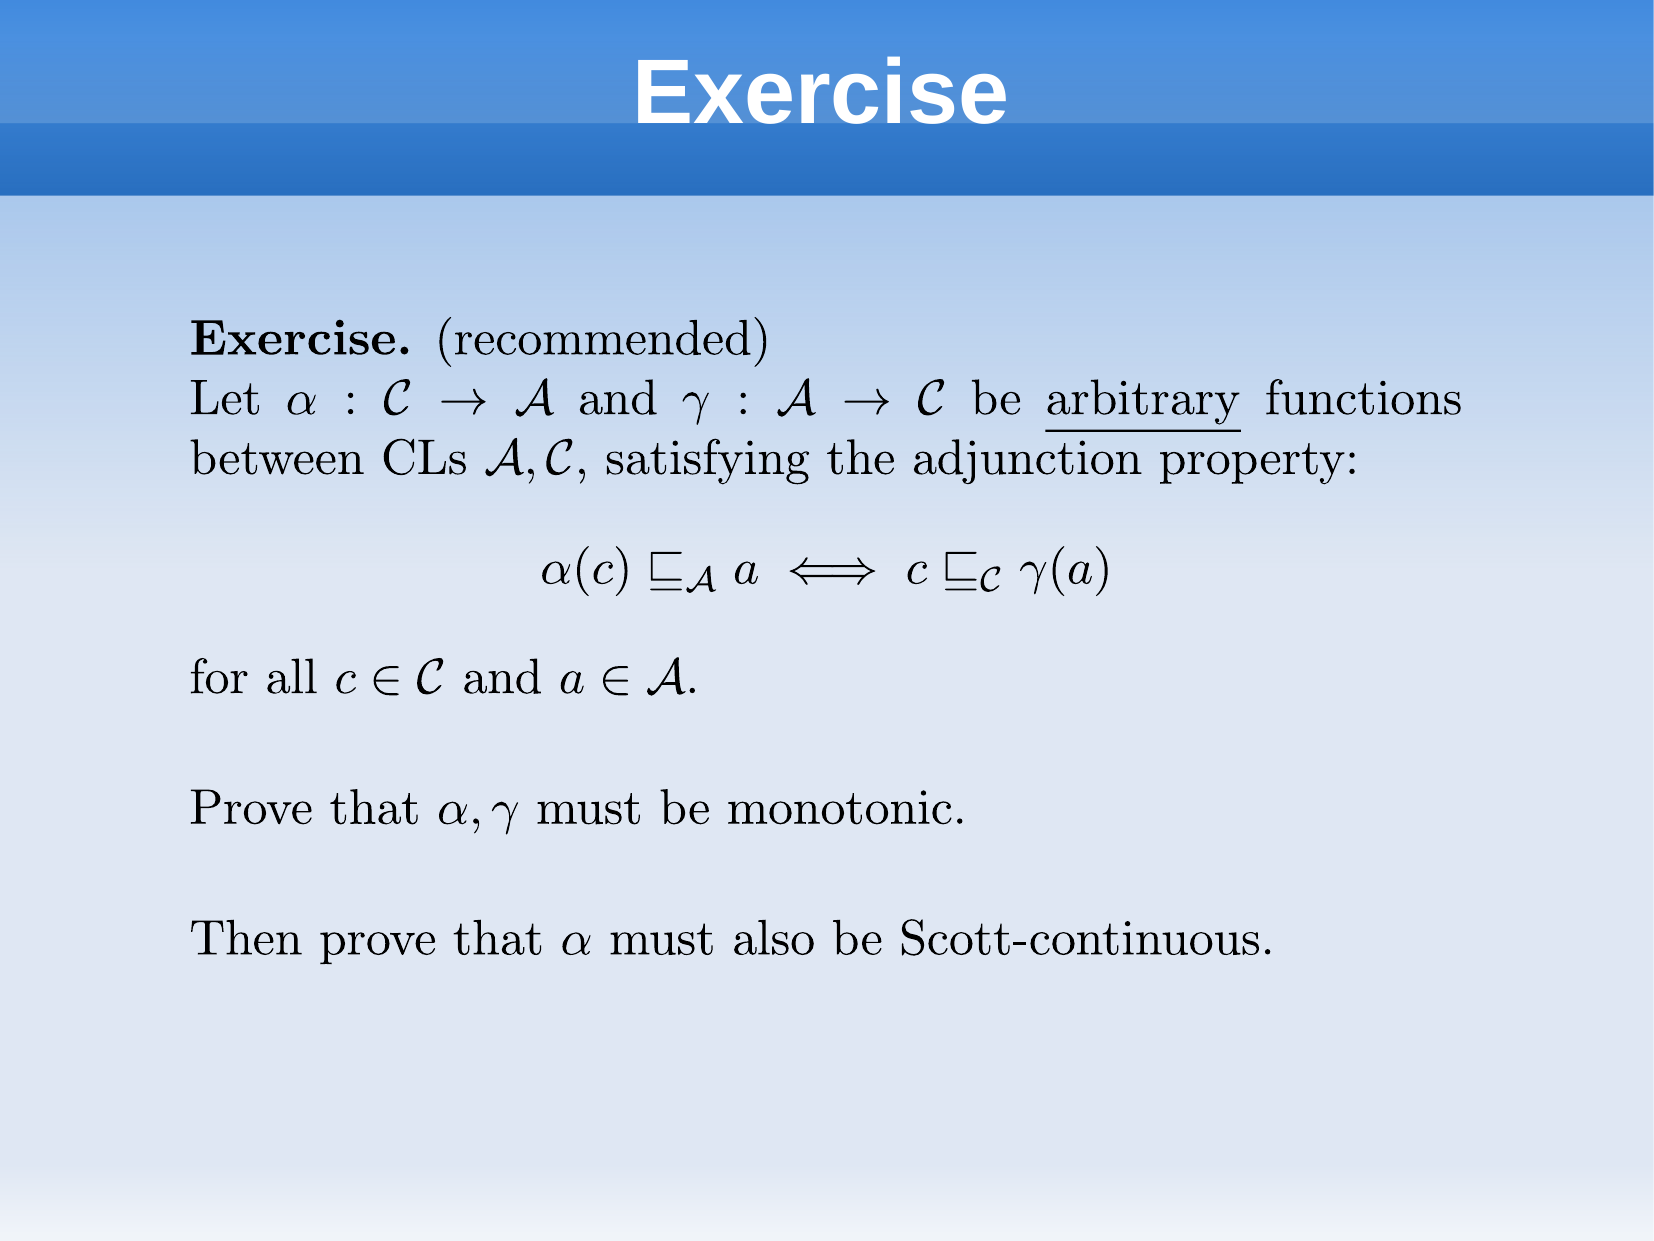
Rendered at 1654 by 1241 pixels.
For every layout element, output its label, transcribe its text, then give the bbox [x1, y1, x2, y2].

picture [0, 0, 1654, 1241]
text_box [189, 316, 1463, 965]
title Exercise [76, 0, 1565, 196]
